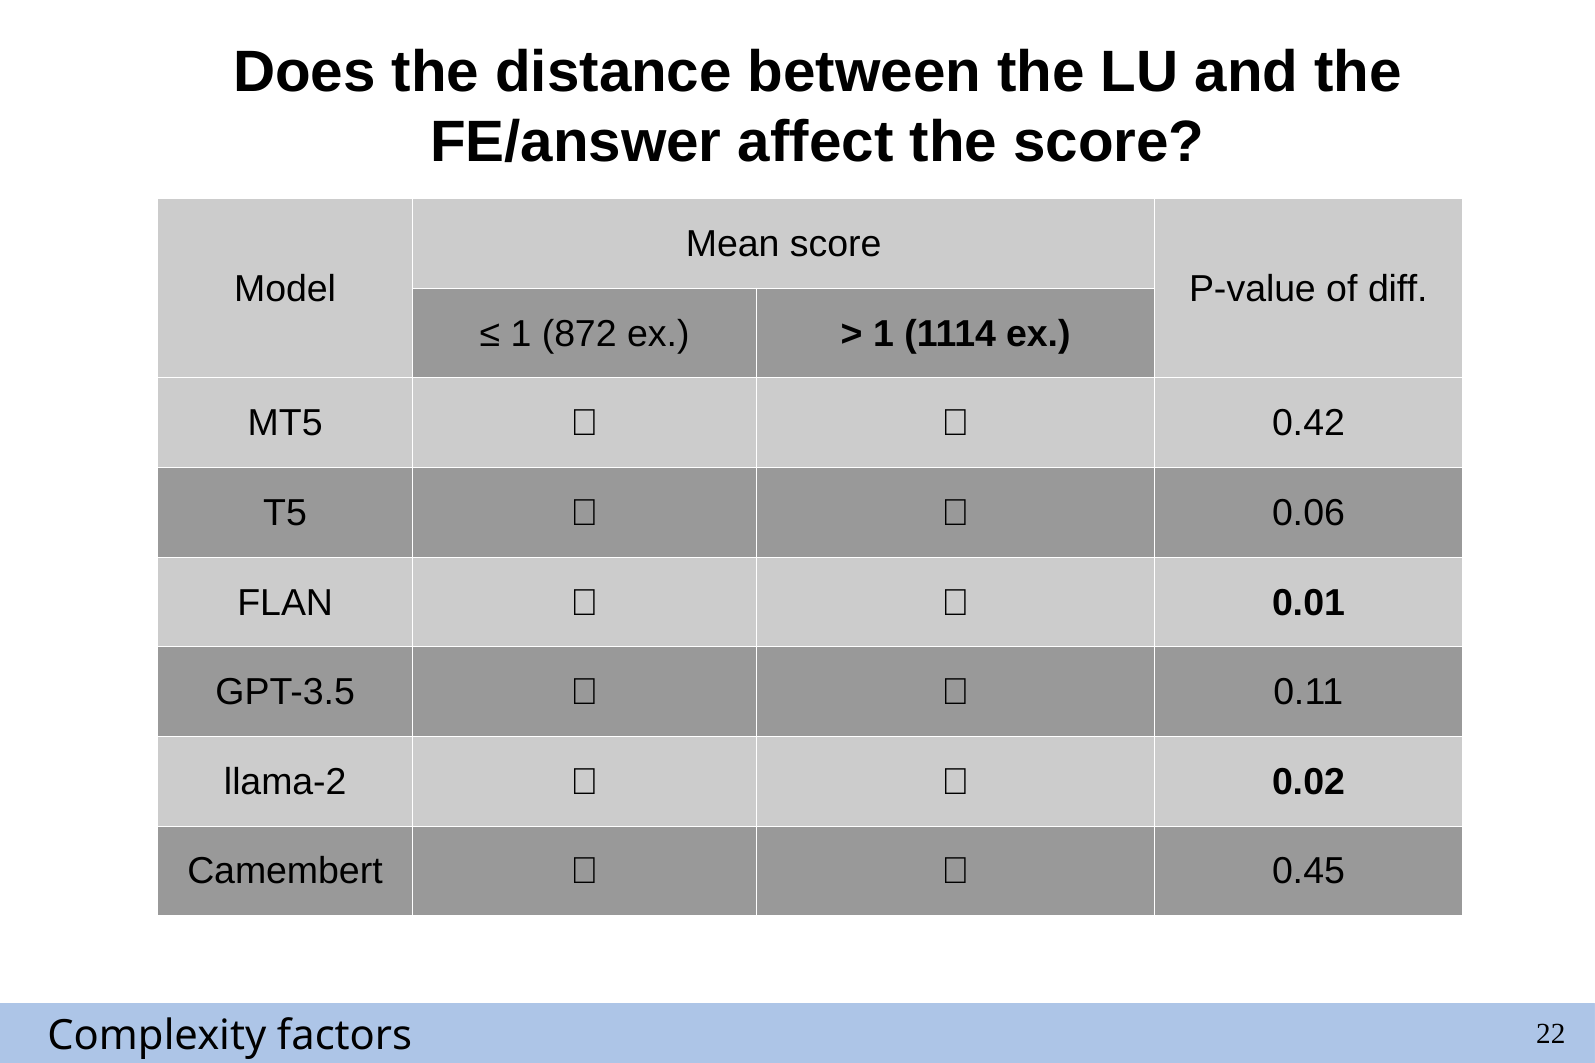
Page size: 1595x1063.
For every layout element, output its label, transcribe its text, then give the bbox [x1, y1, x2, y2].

table_cell 🟰 [757, 558, 1154, 646]
table_cell ➖ [413, 468, 756, 557]
table_cell FLAN [158, 558, 412, 646]
table_cell ➖ [413, 827, 756, 915]
table_cell 0.02 [1155, 737, 1462, 826]
table_cell 0.45 [1155, 827, 1462, 915]
table_cell GPT-3.5 [158, 647, 412, 736]
table_cell 0.01 [1155, 558, 1462, 646]
table_header Model [158, 199, 412, 377]
table_cell ➕ [757, 737, 1154, 826]
table_header Mean score [413, 199, 1154, 288]
table_cell 0.11 [1155, 647, 1462, 736]
table_header P-value of diff. [1155, 199, 1462, 377]
table_cell 0.42 [1155, 378, 1462, 467]
table_cell llama-2 [158, 737, 412, 826]
table_cell ≤ 1 (872 ex.) [413, 289, 756, 377]
title Complexity factors [47, 980, 1483, 1063]
table_cell ➕ [757, 468, 1154, 557]
table_cell ➖ [413, 647, 756, 736]
table_cell 0.06 [1155, 468, 1462, 557]
table_cell ➖ [413, 378, 756, 467]
table_cell ➕ [757, 647, 1154, 736]
table_cell T5 [158, 468, 412, 557]
table_cell Camembert [158, 827, 412, 915]
table_cell ➕ [757, 827, 1154, 915]
table_cell MT5 [158, 378, 412, 467]
table_cell ➕ [757, 378, 1154, 467]
title Does the distance between the LU and the FE/answer affect the score? [100, 33, 1536, 118]
table_cell 🟰 [413, 558, 756, 646]
table_cell > 1 (1114 ex.) [757, 289, 1154, 377]
table_cell ➖ [413, 737, 756, 826]
